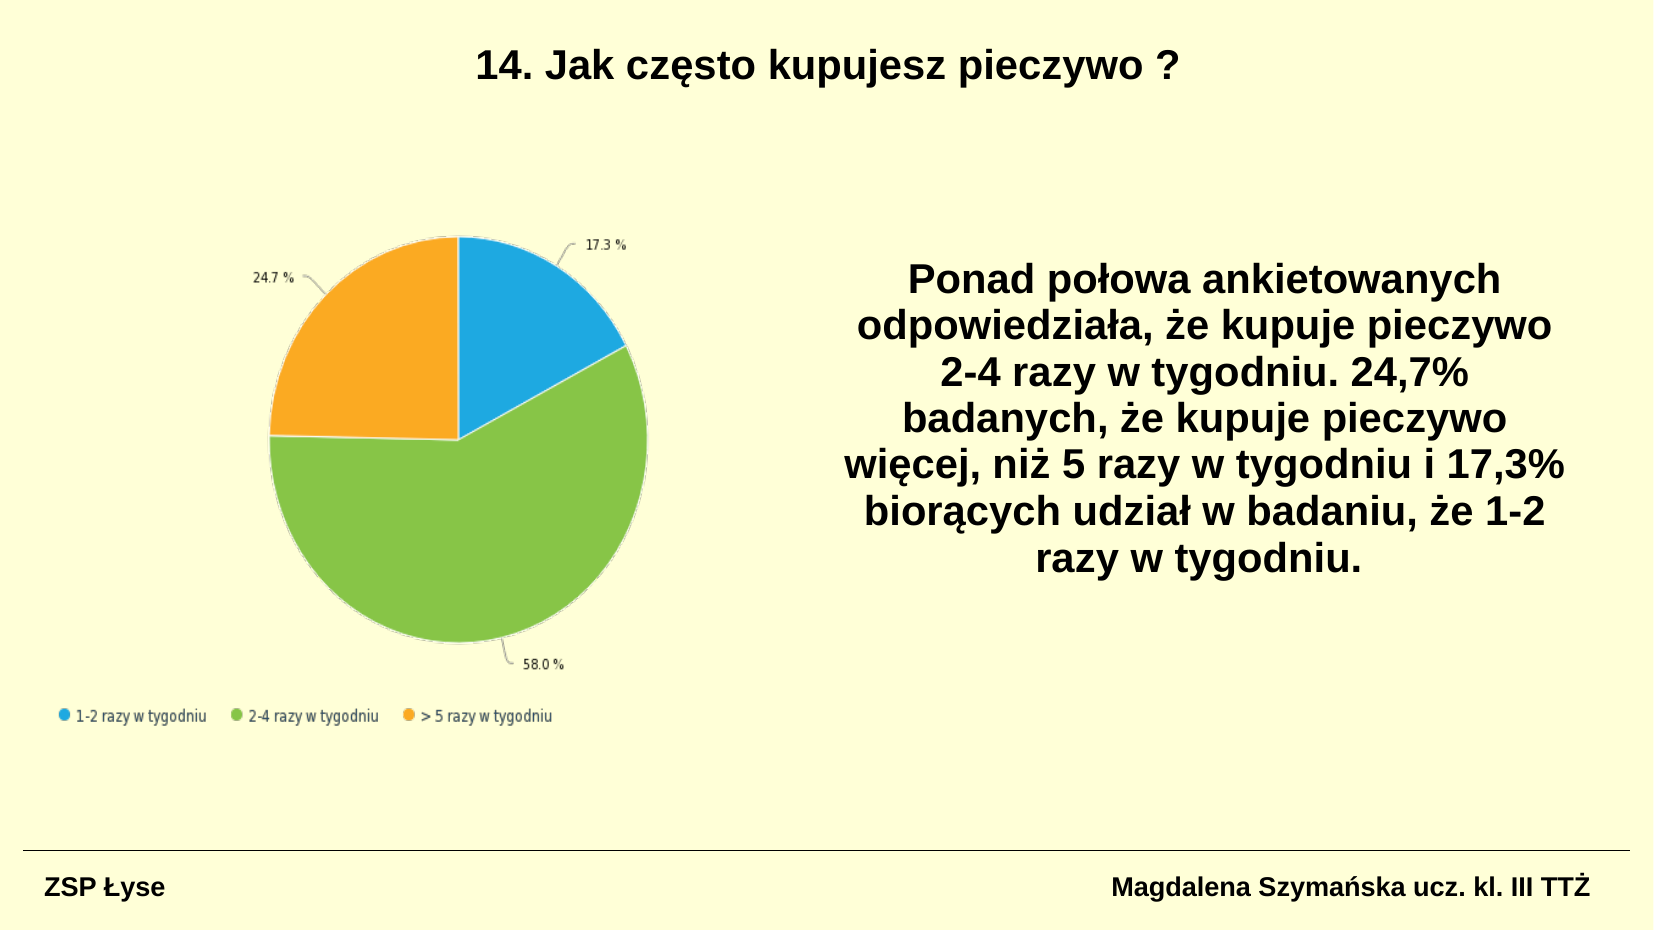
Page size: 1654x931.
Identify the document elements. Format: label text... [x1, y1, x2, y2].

text_box ZSP Łyse Magdalena Szymańska ucz. kl. III TTŻ [29, 864, 1607, 922]
picture [31, 193, 886, 756]
text_box Ponad połowa ankietowanych odpowiedziała, że kupuje pieczywo 2-4 razy w tygodniu. 24,7% badanych, że kupuje pieczywo więcej, niż 5 razy w tygodniu i 17,3% biorących udział w badaniu, że 1-2 razy w tygodniu. [826, 248, 1583, 589]
text_box 14. Jak często kupujesz pieczywo ? [460, 33, 1229, 142]
